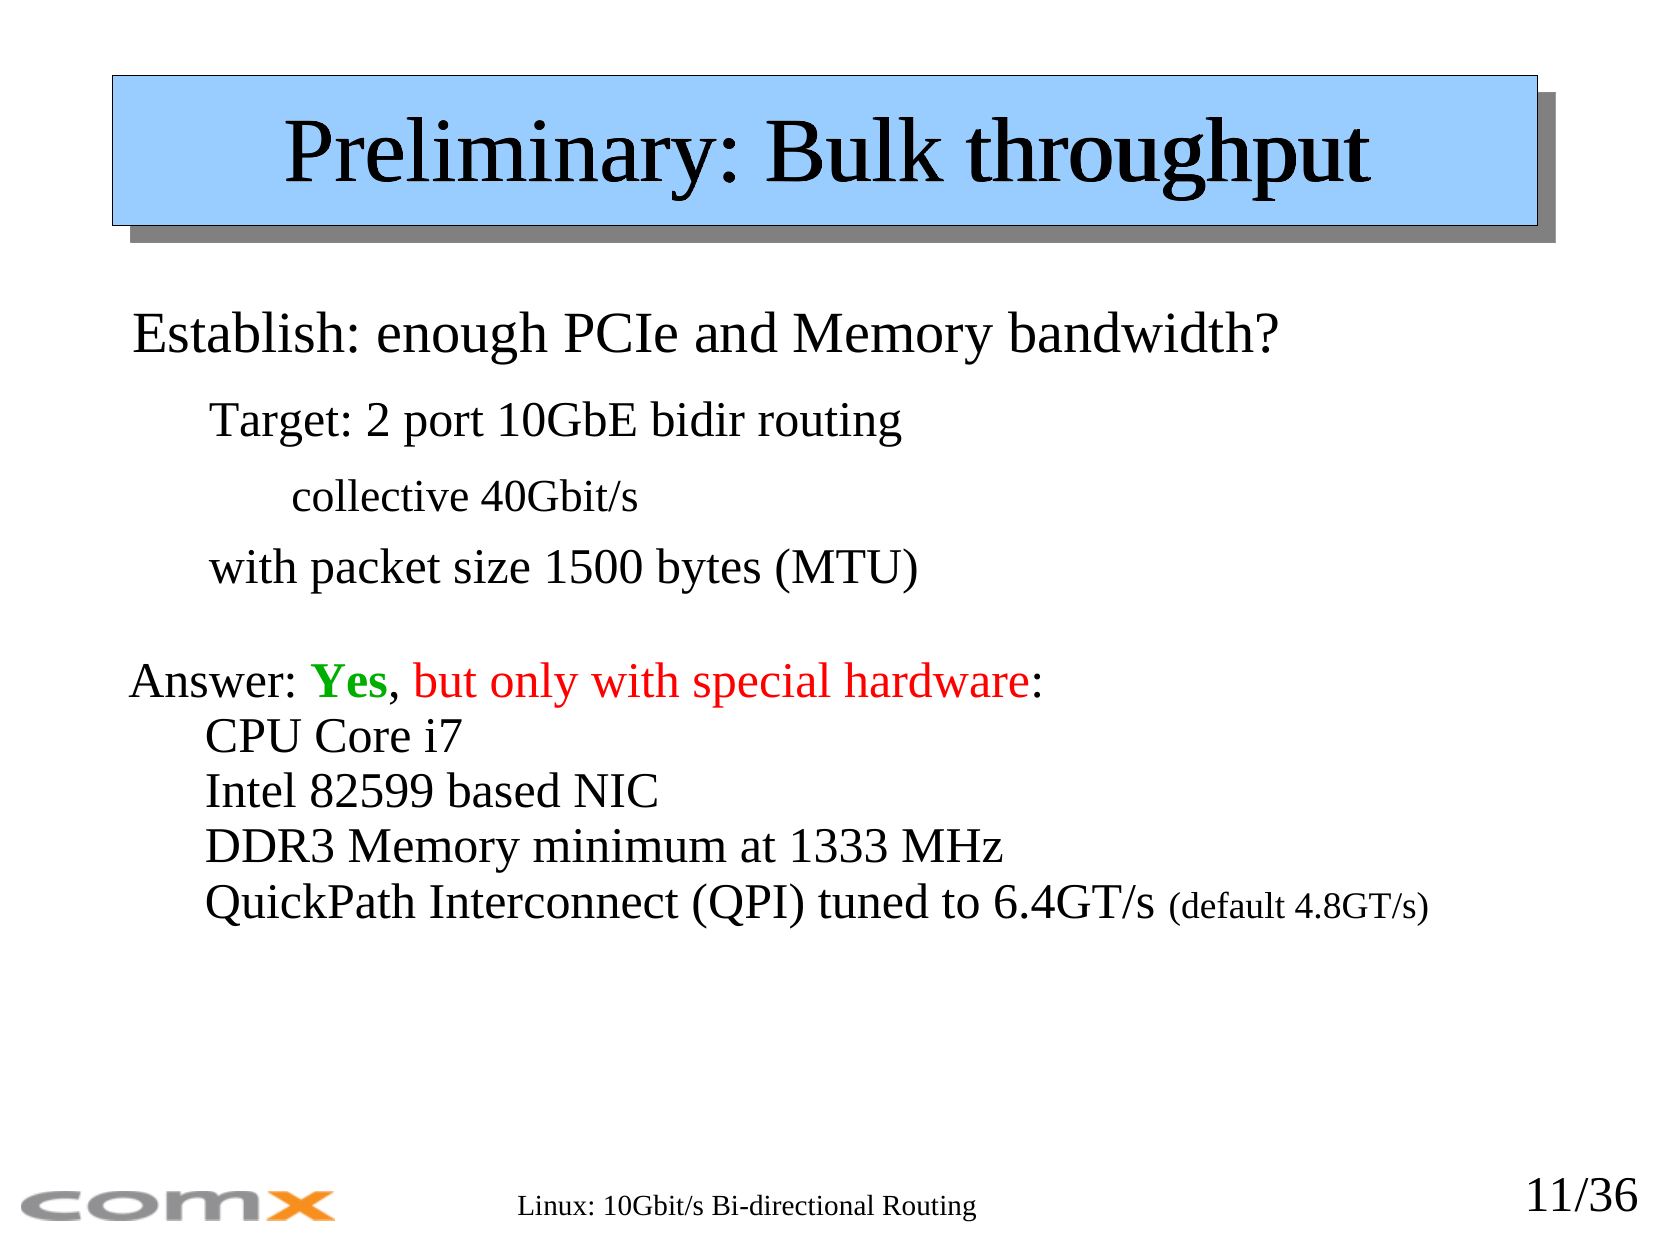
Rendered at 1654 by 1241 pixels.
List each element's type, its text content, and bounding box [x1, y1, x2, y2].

text_box Answer: Yes, but only with special hardware: CPU Core i7 Intel 82599 based NIC DDR3 Memory minimum at 1333 MHz QuickPath Interconnect (QPI) tuned to 6.4GT/s (default 4.8GT/s) [95, 637, 1559, 1003]
title Preliminary: Bulk throughput [116, 90, 1538, 211]
list Establish: enough PCIe and Memory bandwidth? Target: 2 port 10GbE bidir routing collective 40Gbit/s with packet size 1500 bytes (MTU) [114, 300, 1540, 637]
picture [21, 1191, 335, 1221]
